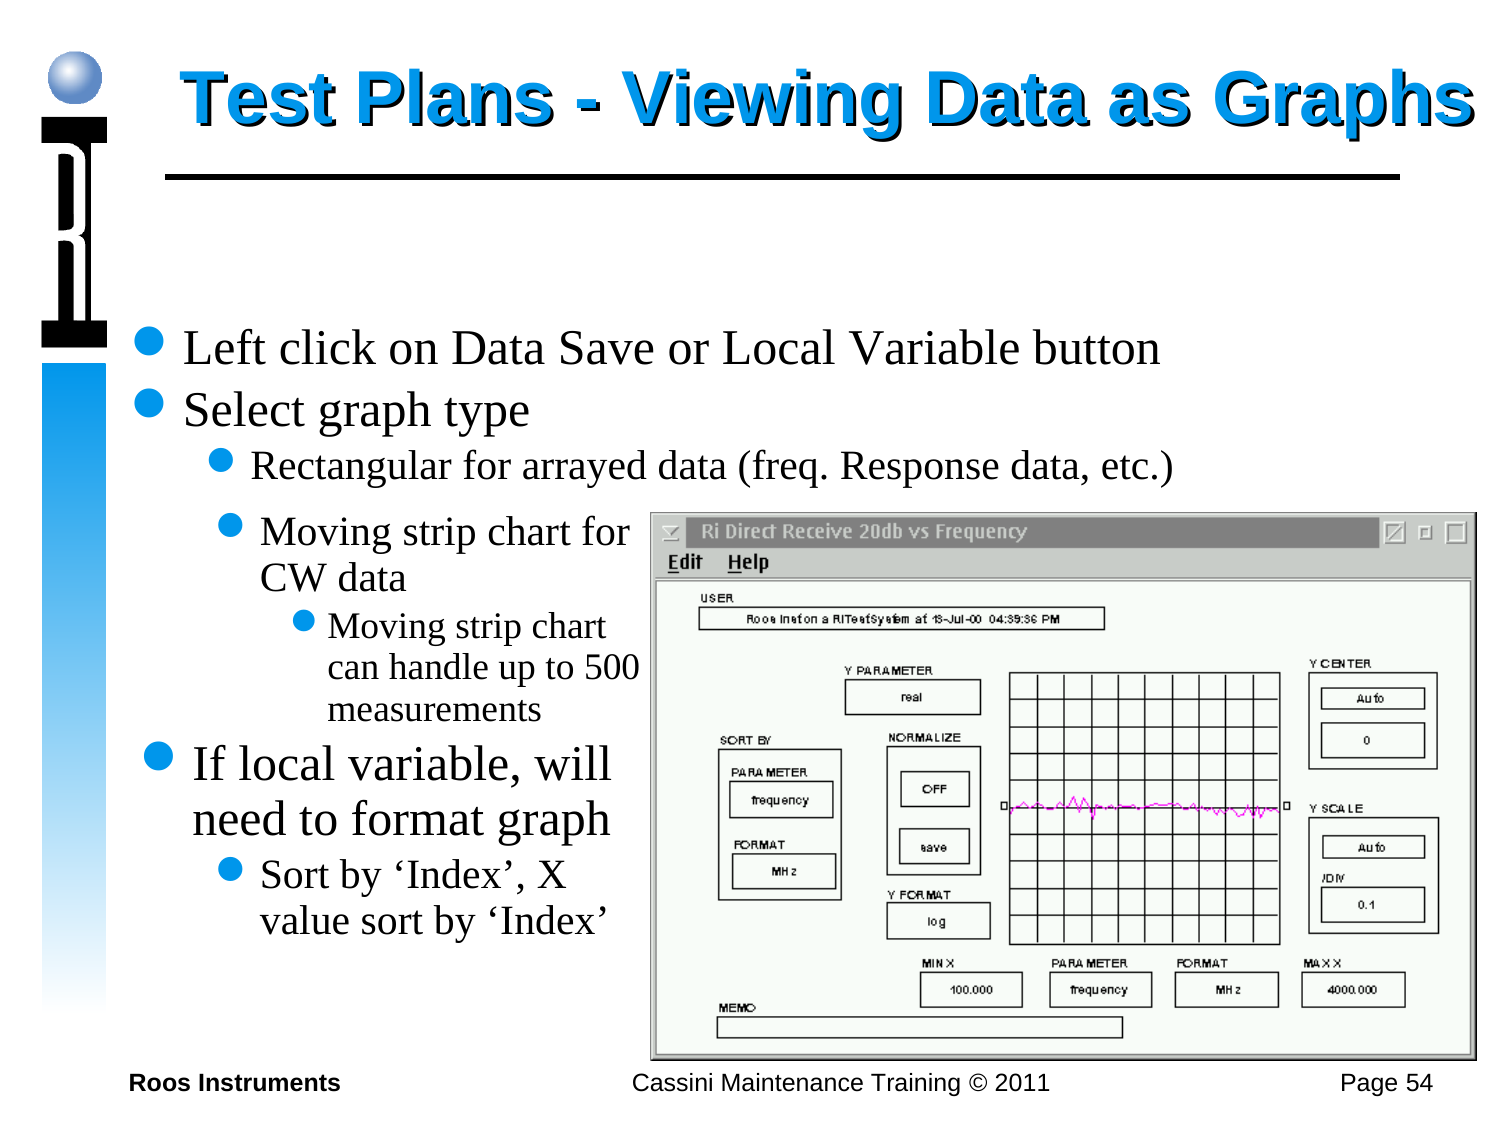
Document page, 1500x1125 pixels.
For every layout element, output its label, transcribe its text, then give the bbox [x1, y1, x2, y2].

picture [650, 512, 1477, 1061]
list Left click on Data Save or Local Variable button Select graph type Rectangular for arrayed data (freq. Response data, etc.) [115, 312, 1463, 985]
list Moving strip chart for CW data Moving strip chart can handle up to 500 measurements If local variable, will need to format graph Sort by ‘Index’, X value sort by ‘Index’ [125, 500, 676, 1088]
title Test Plans - Viewing Data as Graphs [165, 45, 1500, 150]
